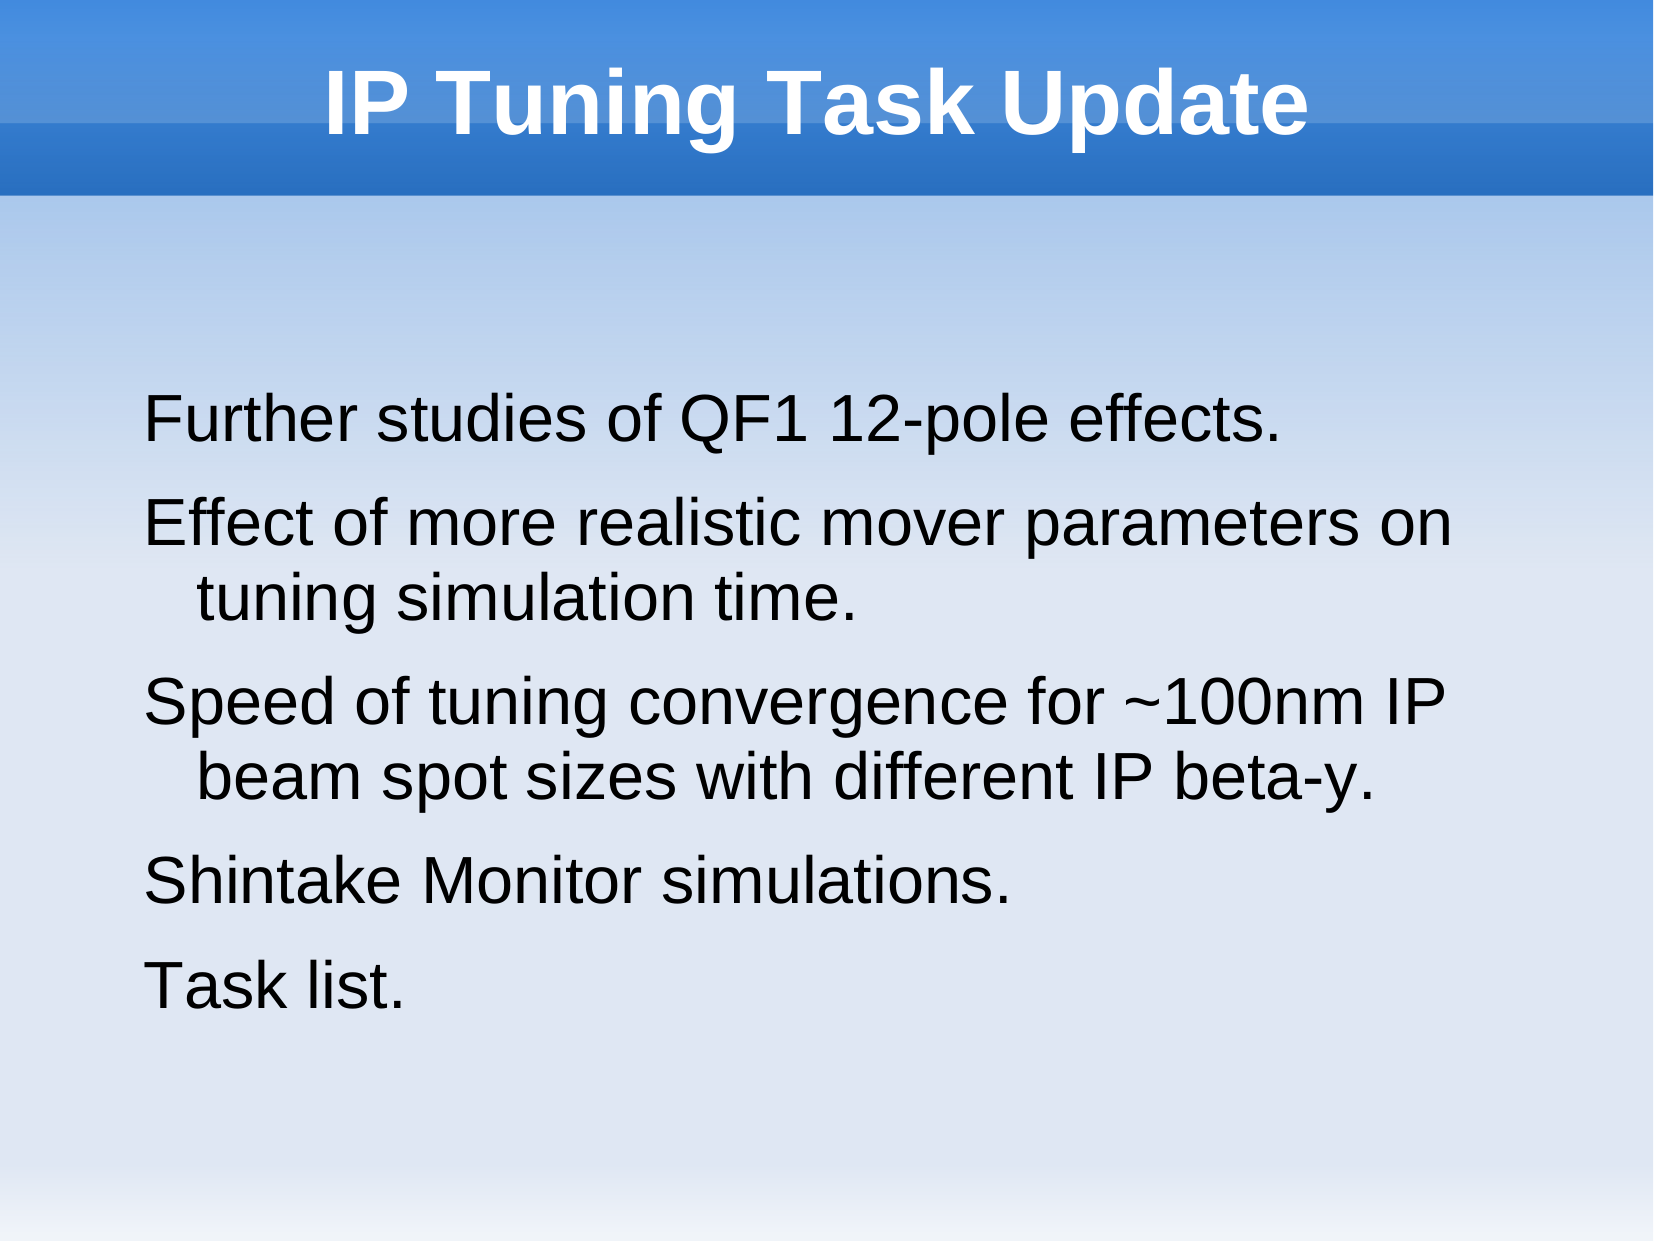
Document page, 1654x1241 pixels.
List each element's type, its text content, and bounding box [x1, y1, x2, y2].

title IP Tuning Task Update [112, 17, 1525, 188]
list Further studies of QF1 12-pole effects. Effect of more realistic mover parameters on tuning simulation time. Speed of tuning convergence for ~100nm IP beam spot sizes with different IP beta-y. Shintake Monitor simulations. Task list. [125, 380, 1538, 1163]
picture [0, 0, 1654, 1241]
